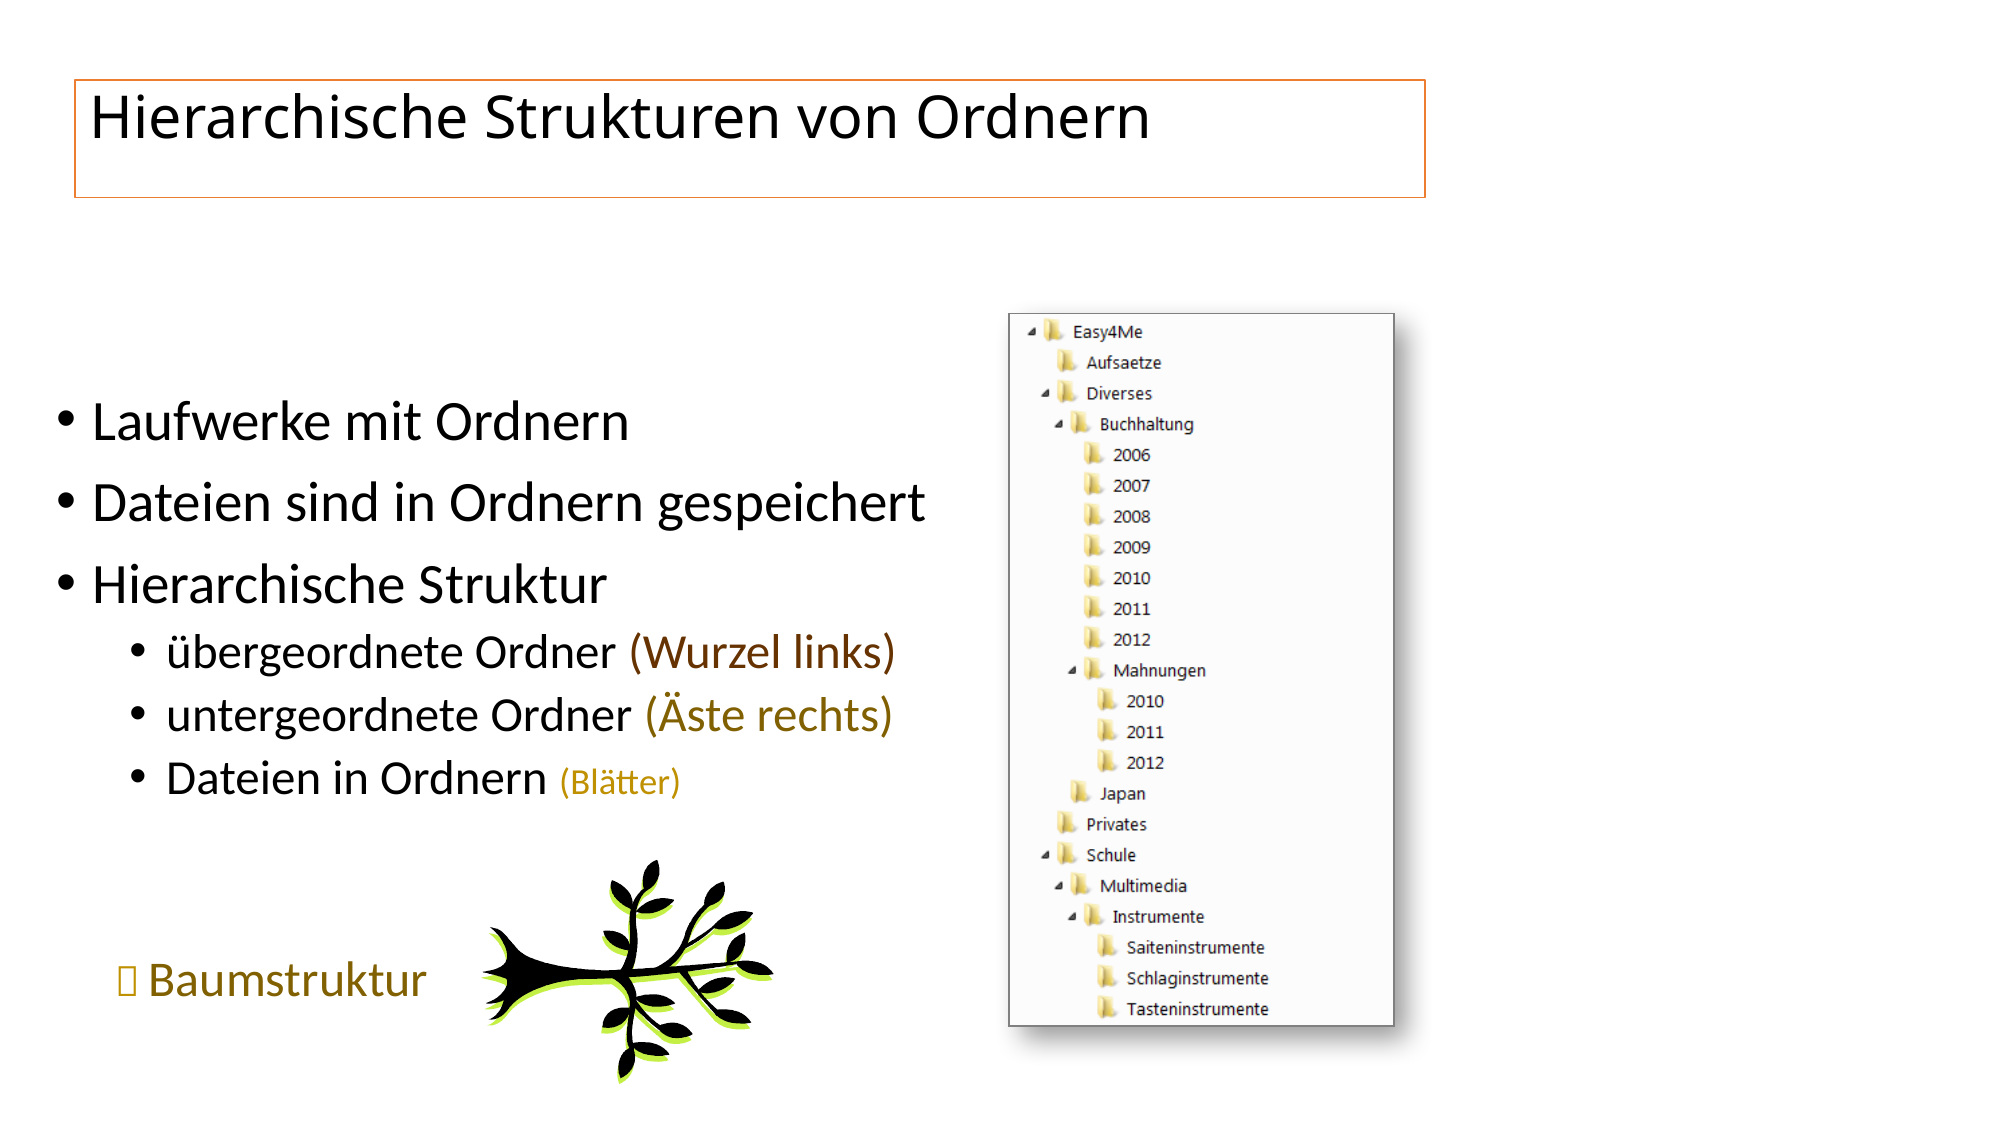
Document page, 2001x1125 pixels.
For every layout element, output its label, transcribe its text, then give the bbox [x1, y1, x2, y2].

text_box  Baumstruktur [100, 939, 514, 1014]
text_box Laufwerke mit Ordnern Dateien sind in Ordnern gespeichert Hierarchische Struktur übergeordnete Ordner (Wurzel links) untergeordnete Ordner (Äste rechts) Dateien in Ordnern (Blätter) [41, 383, 951, 835]
picture [481, 859, 774, 1085]
text_box Hierarchische Strukturen von Ordnern [74, 79, 1425, 198]
picture [1009, 314, 1394, 1026]
